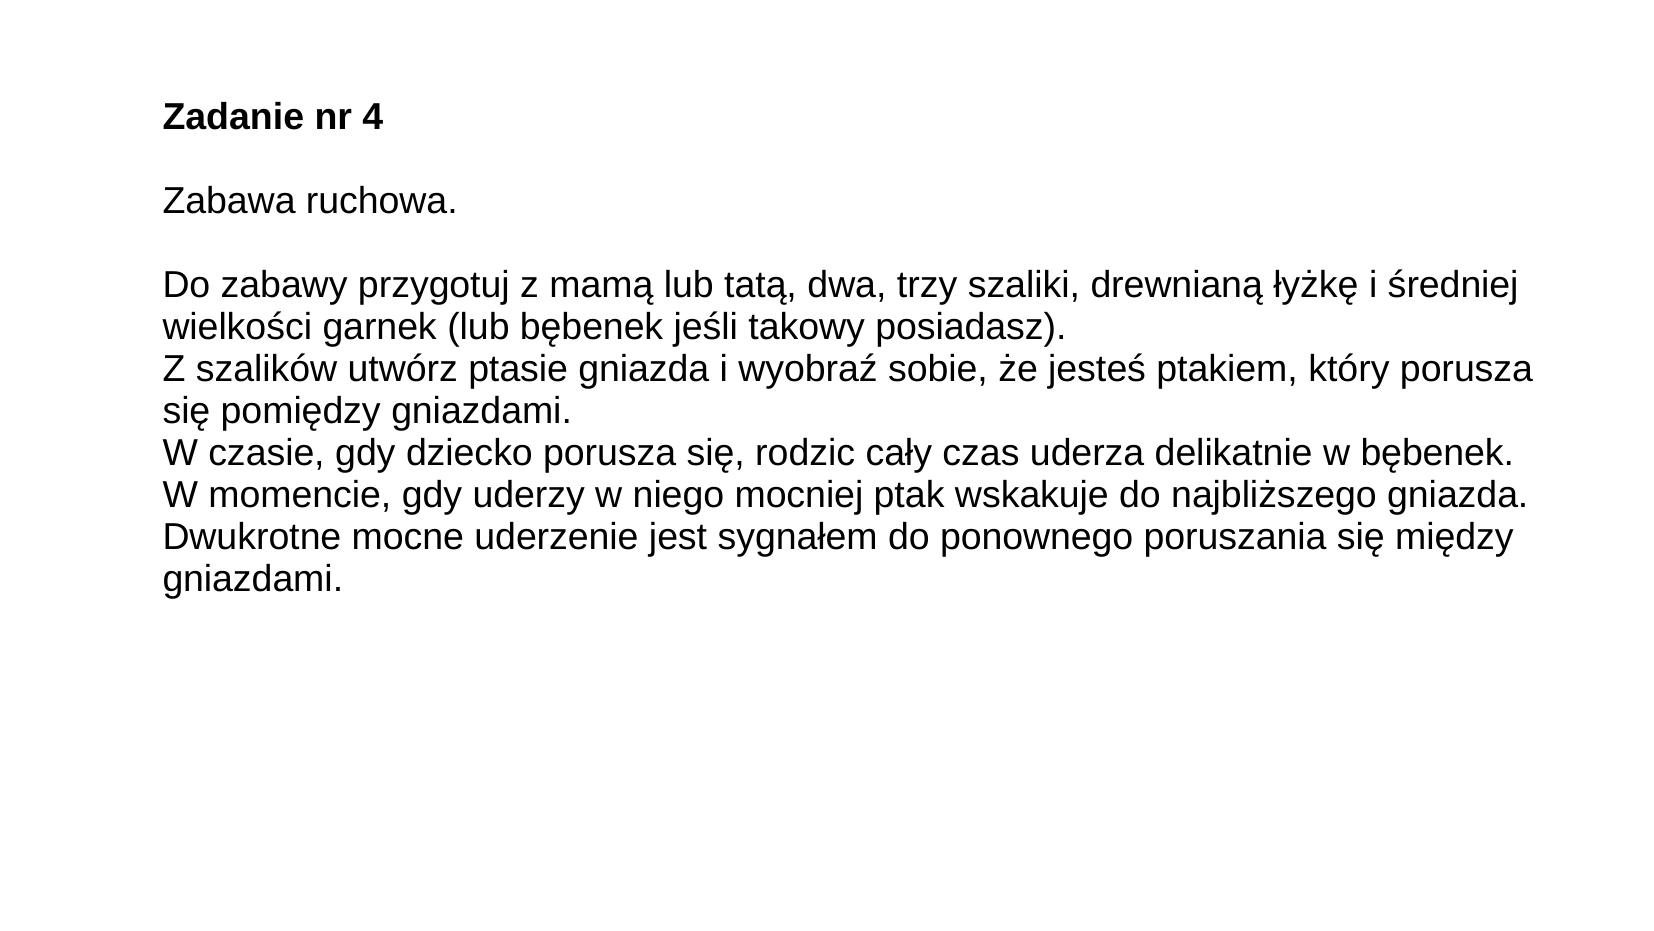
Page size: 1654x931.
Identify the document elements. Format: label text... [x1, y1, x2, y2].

text_box Zadanie nr 4 Zabawa ruchowa. Do zabawy przygotuj z mamą lub tatą, dwa, trzy szaliki, drewnianą łyżkę i średniej wielkości garnek (lub bębenek jeśli takowy posiadasz). Z szalików utwórz ptasie gniazda i wyobraź sobie, że jesteś ptakiem, który porusza się pomiędzy gniazdami. W czasie, gdy dziecko porusza się, rodzic cały czas uderza delikatnie w bębenek. W momencie, gdy uderzy w niego mocniej ptak wskakuje do najbliższego gniazda. Dwukrotne mocne uderzenie jest sygnałem do ponownego poruszania się między gniazdami. [147, 88, 1565, 650]
